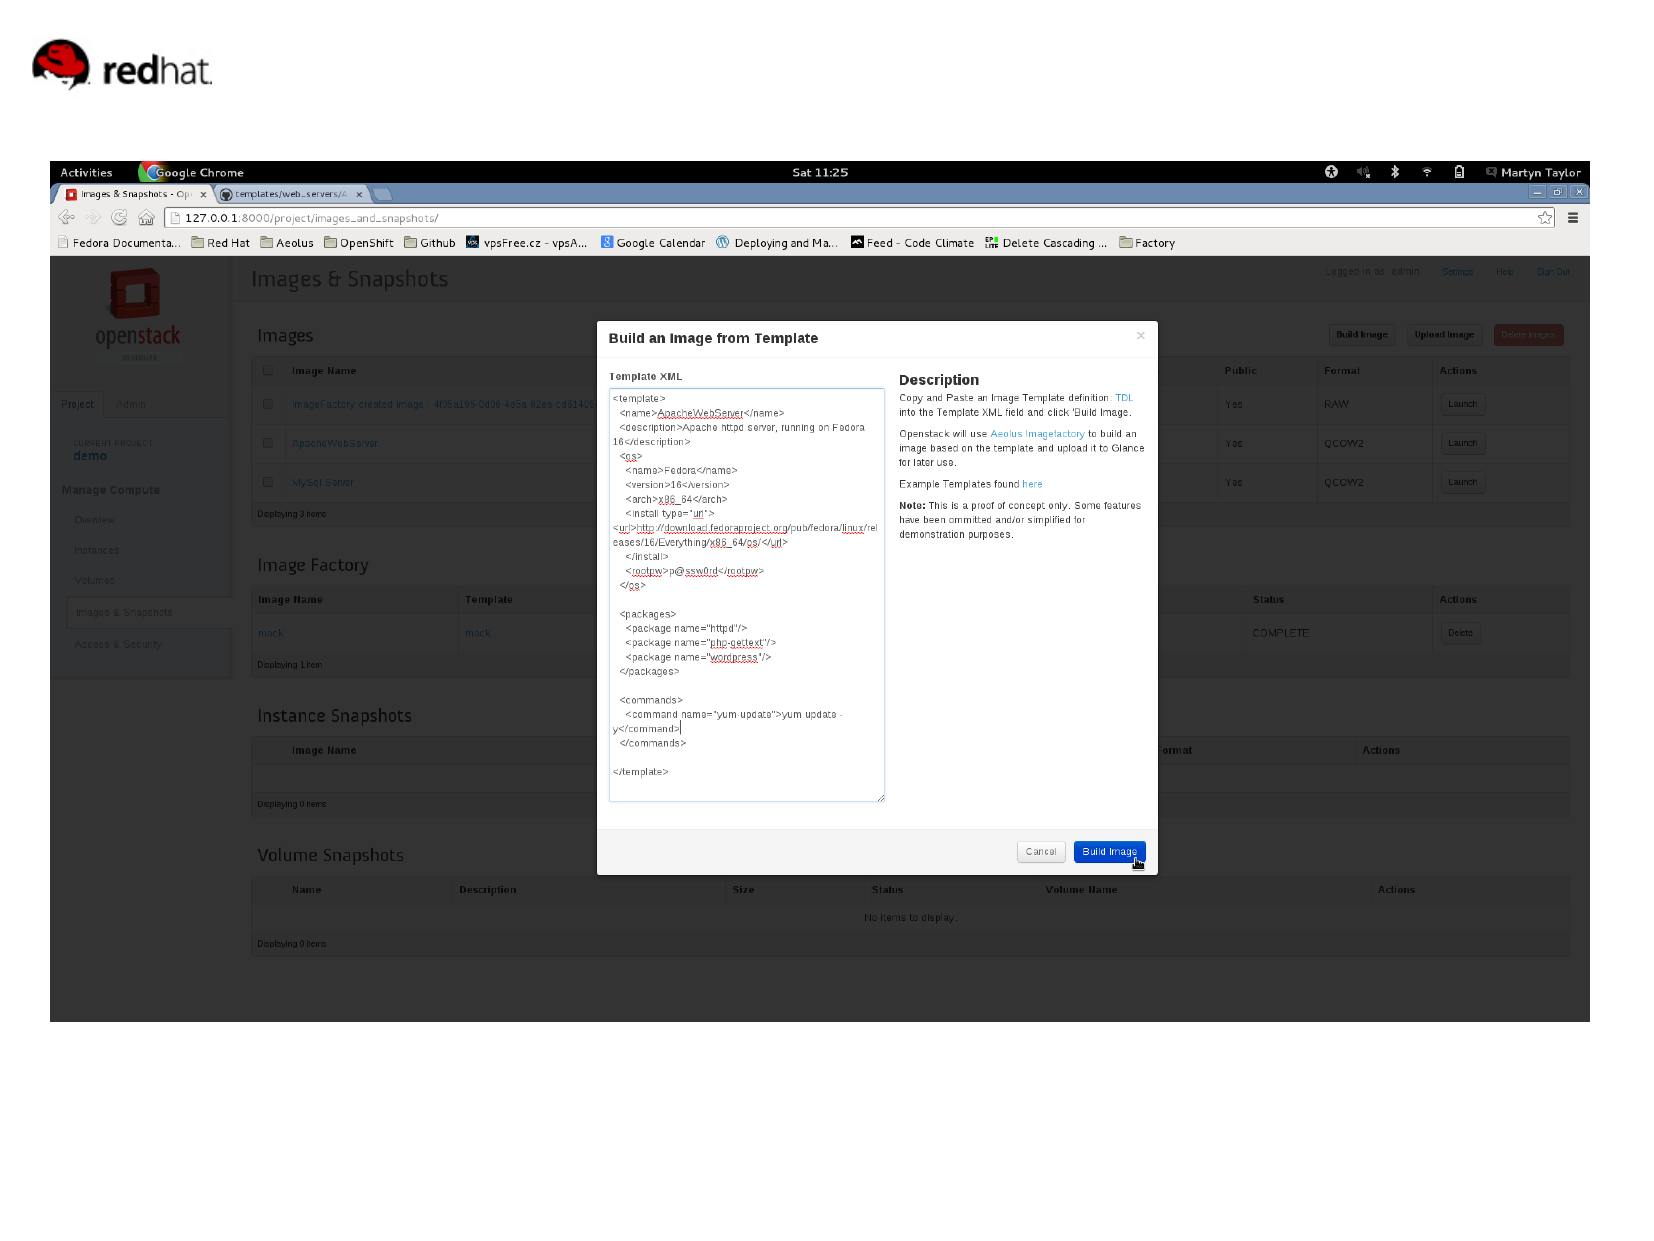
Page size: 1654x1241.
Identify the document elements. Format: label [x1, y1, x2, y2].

picture [50, 161, 1590, 1022]
picture [31, 37, 212, 98]
